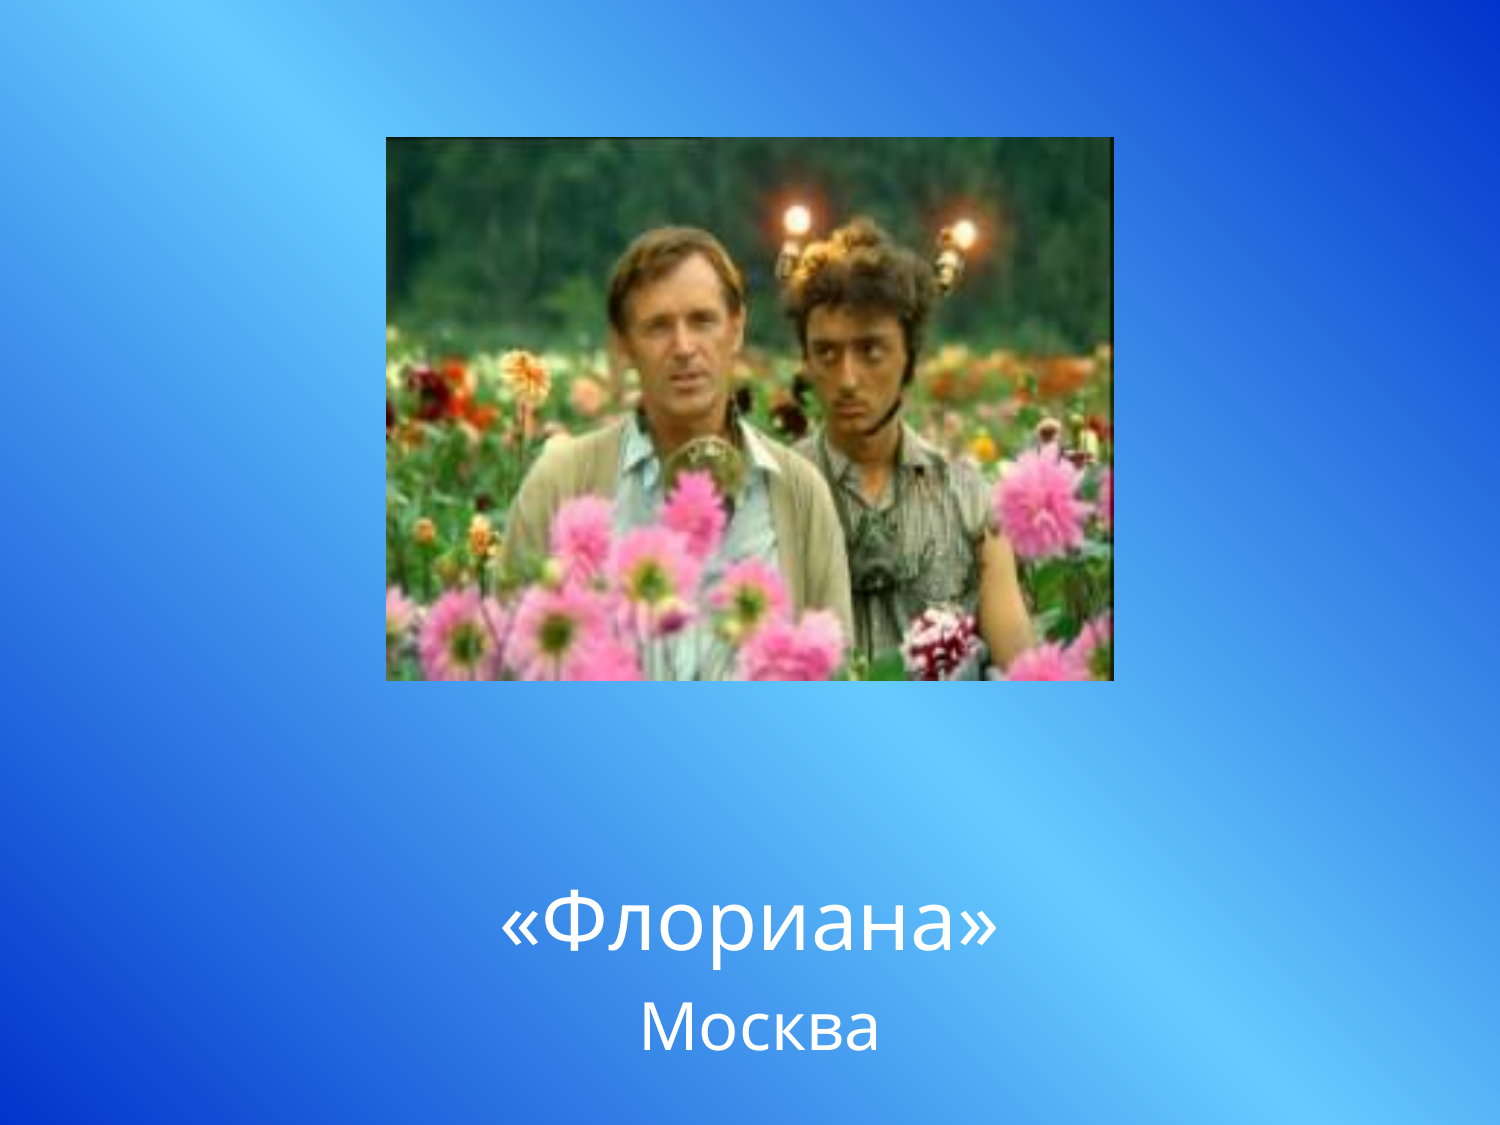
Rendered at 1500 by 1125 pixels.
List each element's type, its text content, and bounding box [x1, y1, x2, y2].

picture [386, 137, 1114, 681]
text_box «Флориана» Москва [112, 846, 1388, 1088]
